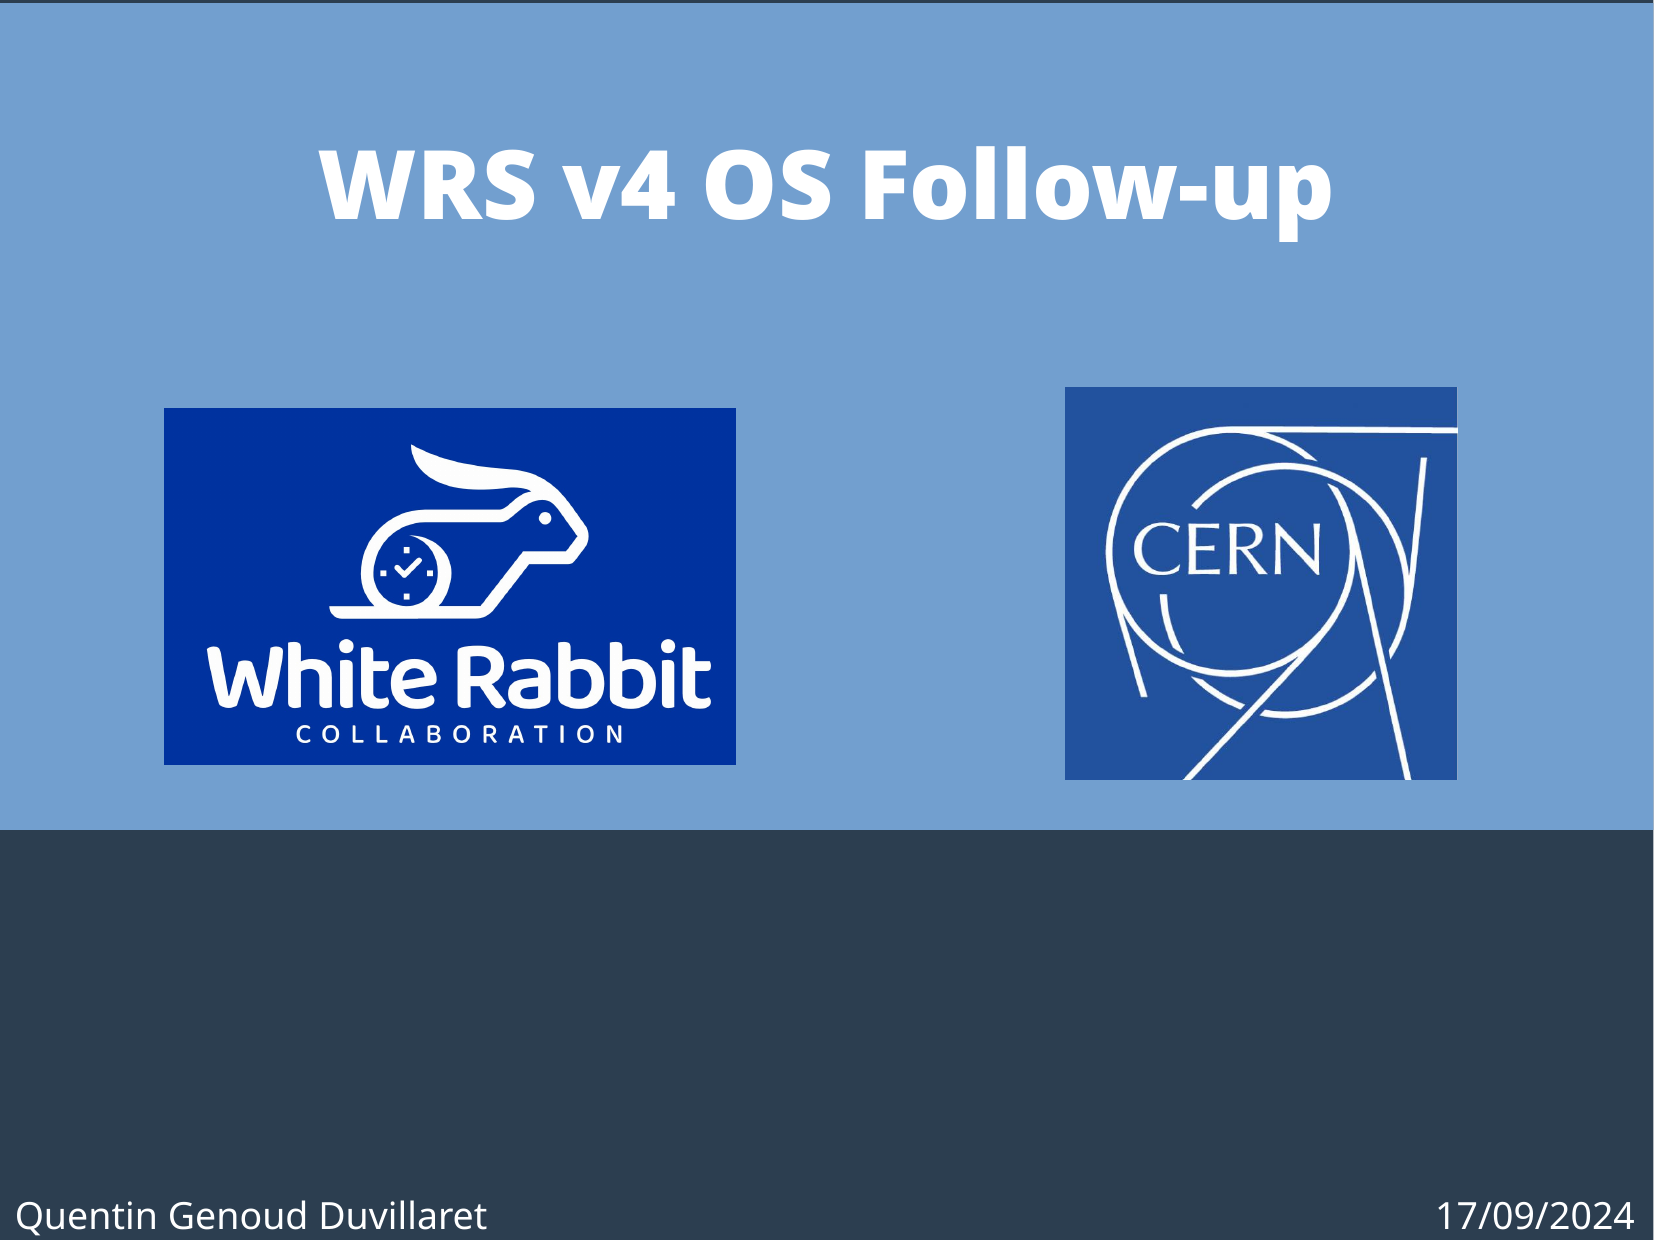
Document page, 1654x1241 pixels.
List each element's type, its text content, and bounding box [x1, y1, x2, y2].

text_box 17/09/2024 [1275, 1181, 1651, 1241]
picture [164, 408, 736, 766]
text_box Quentin Genoud Duvillaret [0, 1181, 781, 1241]
title WRS v4 OS Follow-up [59, 52, 1595, 221]
picture [1065, 387, 1458, 781]
